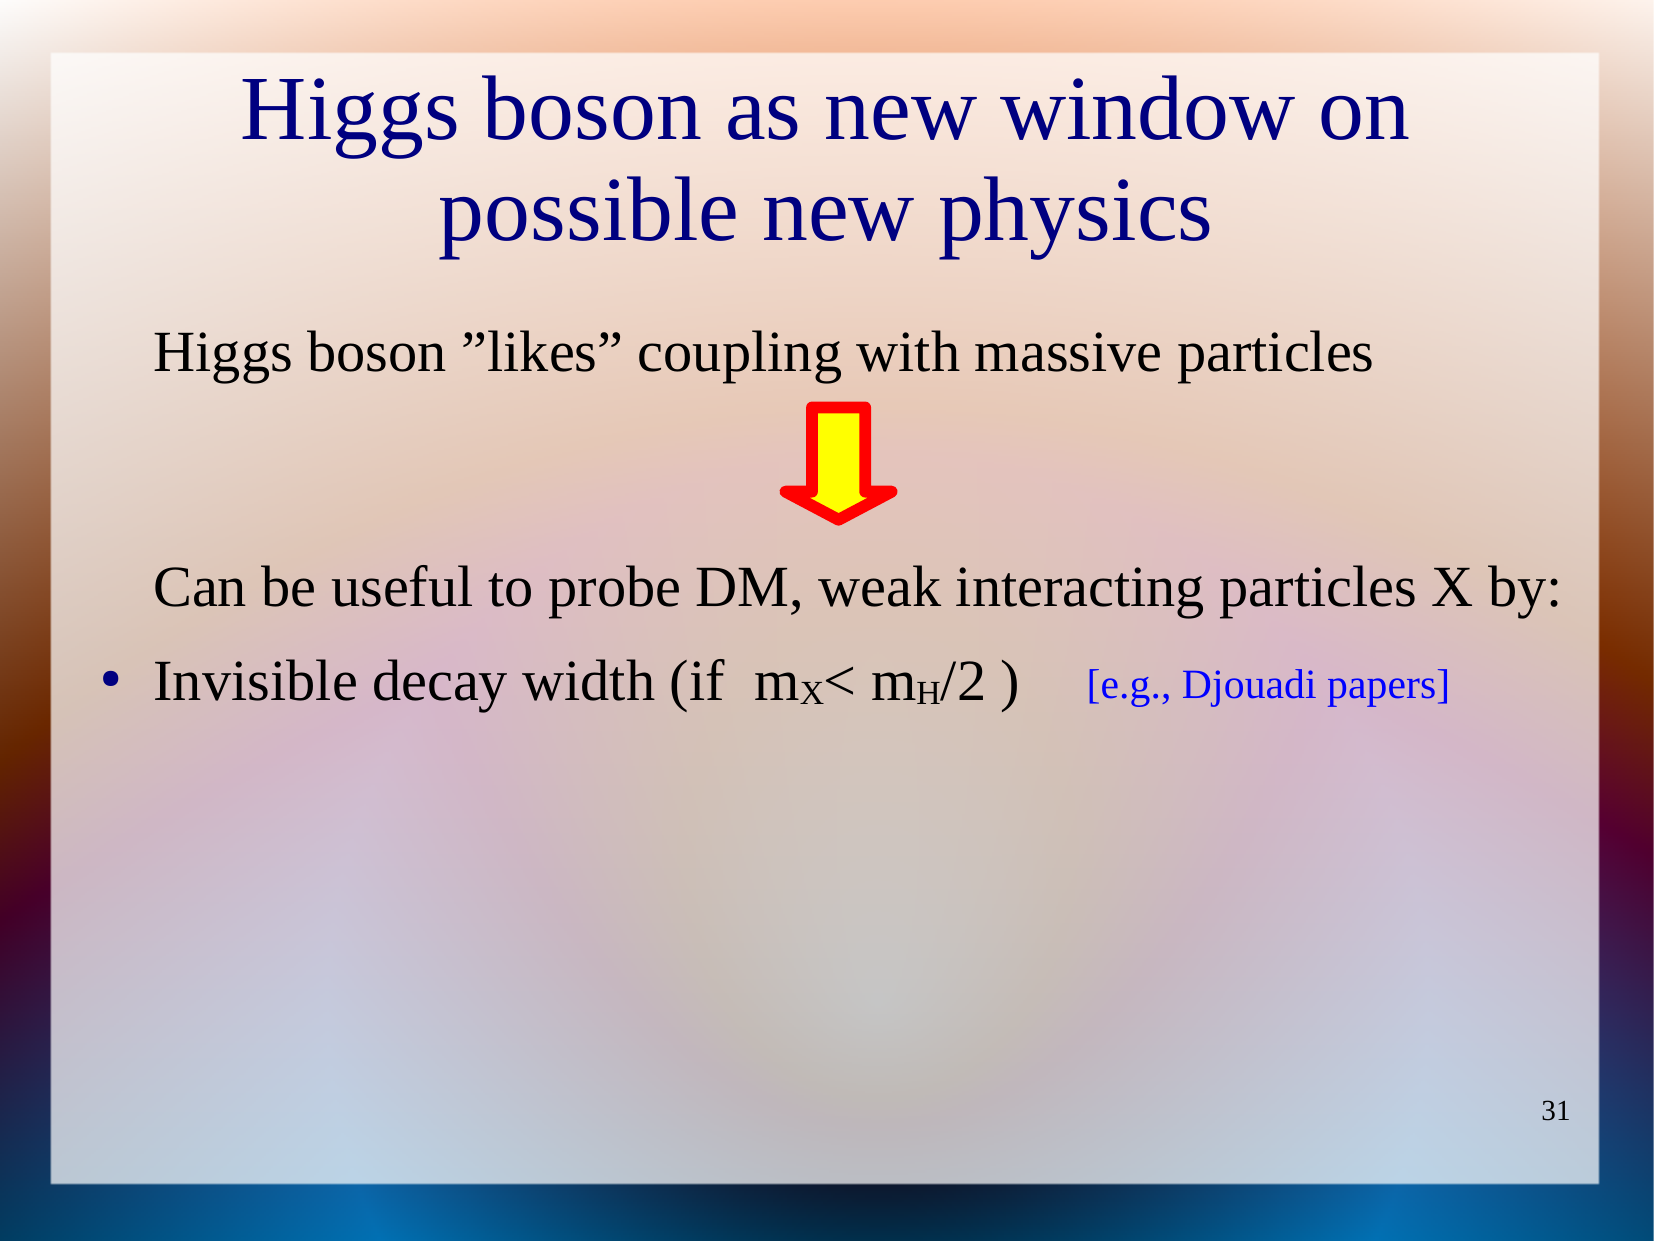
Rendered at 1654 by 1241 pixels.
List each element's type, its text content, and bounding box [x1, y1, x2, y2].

text_box [e.g., Djouadi papers] [1086, 661, 1453, 708]
list Higgs boson ”likes” coupling with massive particles Can be useful to probe DM, weak interacting particles X by: Invisible decay width (if mX< mH/2 ) [82, 319, 1583, 1039]
picture [0, 0, 1654, 1241]
title Higgs boson as new window on possible new physics [188, 55, 1465, 263]
text_box [785, 407, 892, 520]
